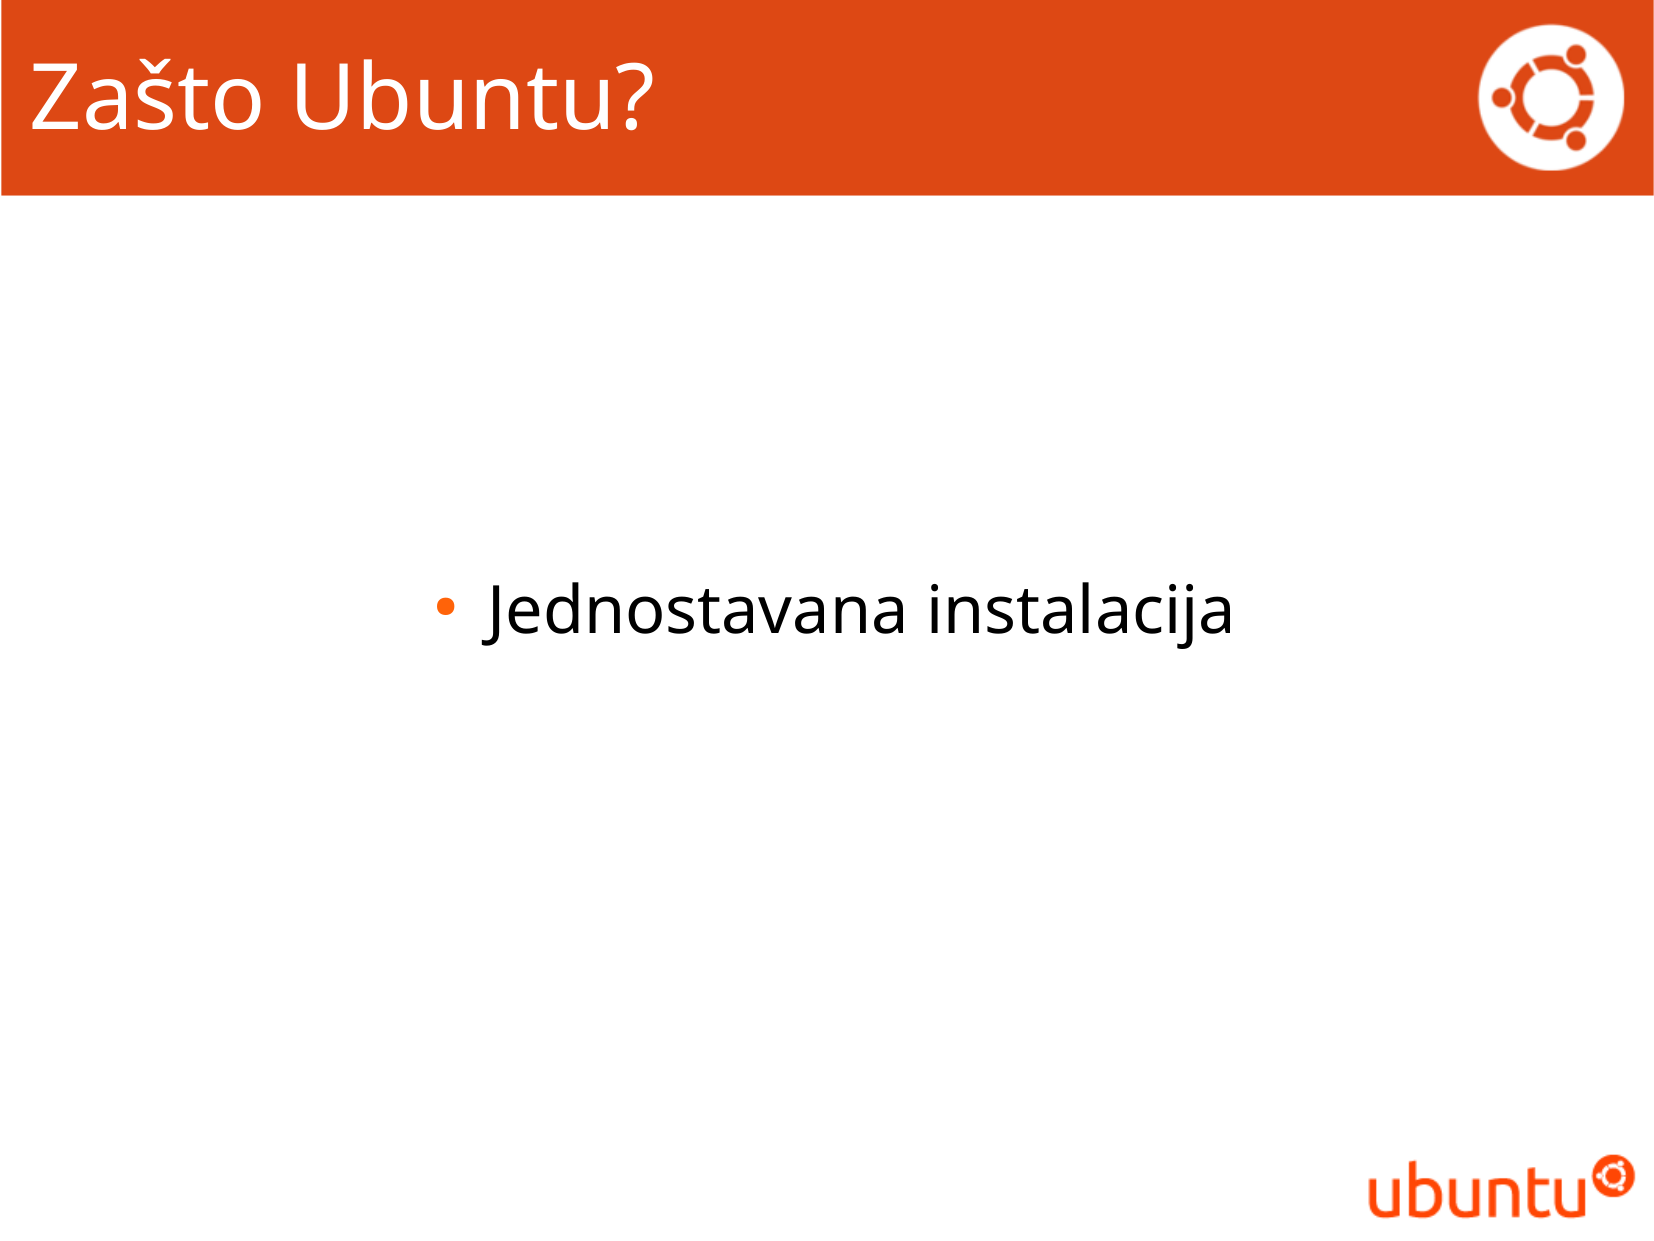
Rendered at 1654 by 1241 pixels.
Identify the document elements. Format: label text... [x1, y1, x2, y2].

list Jednostavana instalacija [82, 562, 1571, 1109]
title Zašto Ubuntu? [29, 18, 1459, 170]
picture [0, 0, 1654, 1241]
